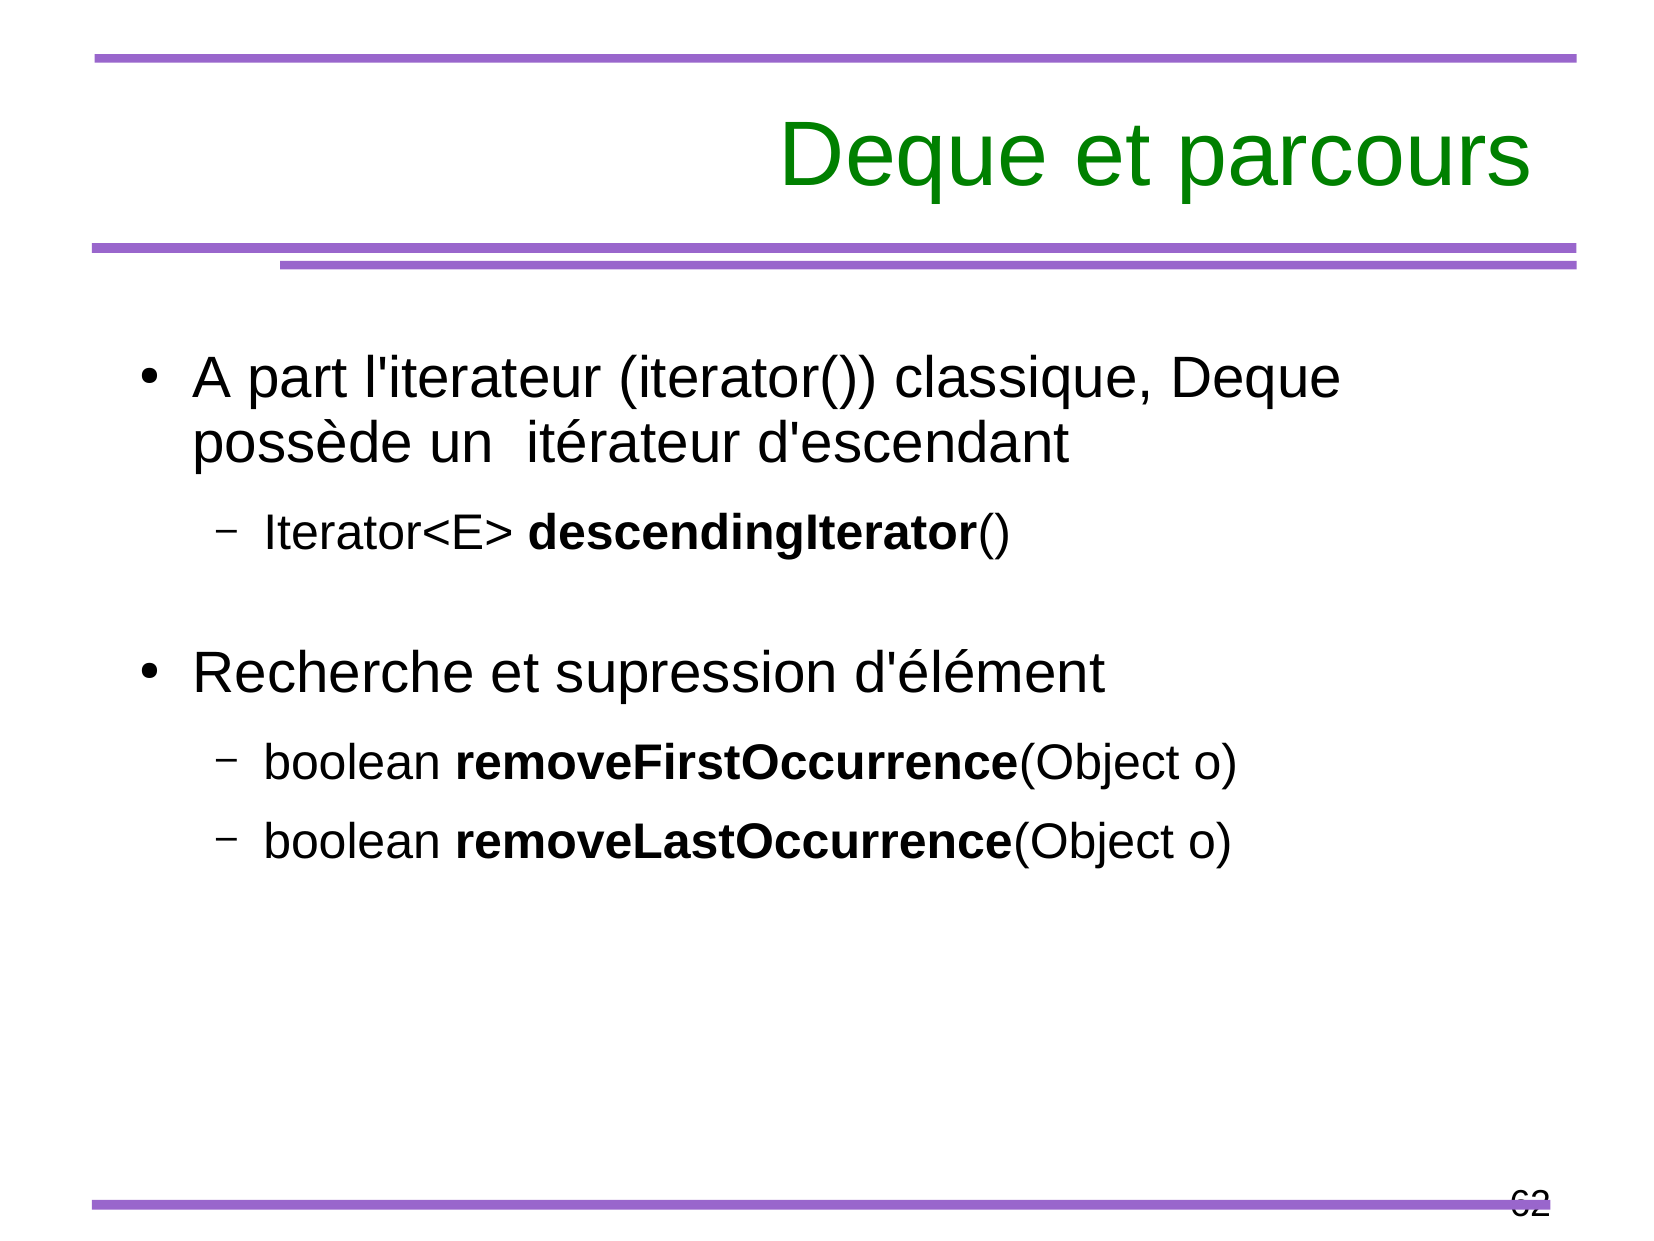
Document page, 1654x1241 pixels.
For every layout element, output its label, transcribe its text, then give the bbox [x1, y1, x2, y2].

list A part l'iterateur (iterator()) classique, Deque possède un itérateur d'escendant Iterator<E> descendingIterator() Recherche et supression d'élément boolean removeFirstOccurrence(Object o) boolean removeLastOccurrence(Object o) [121, 344, 1534, 1155]
title Deque et parcours [121, 49, 1534, 257]
